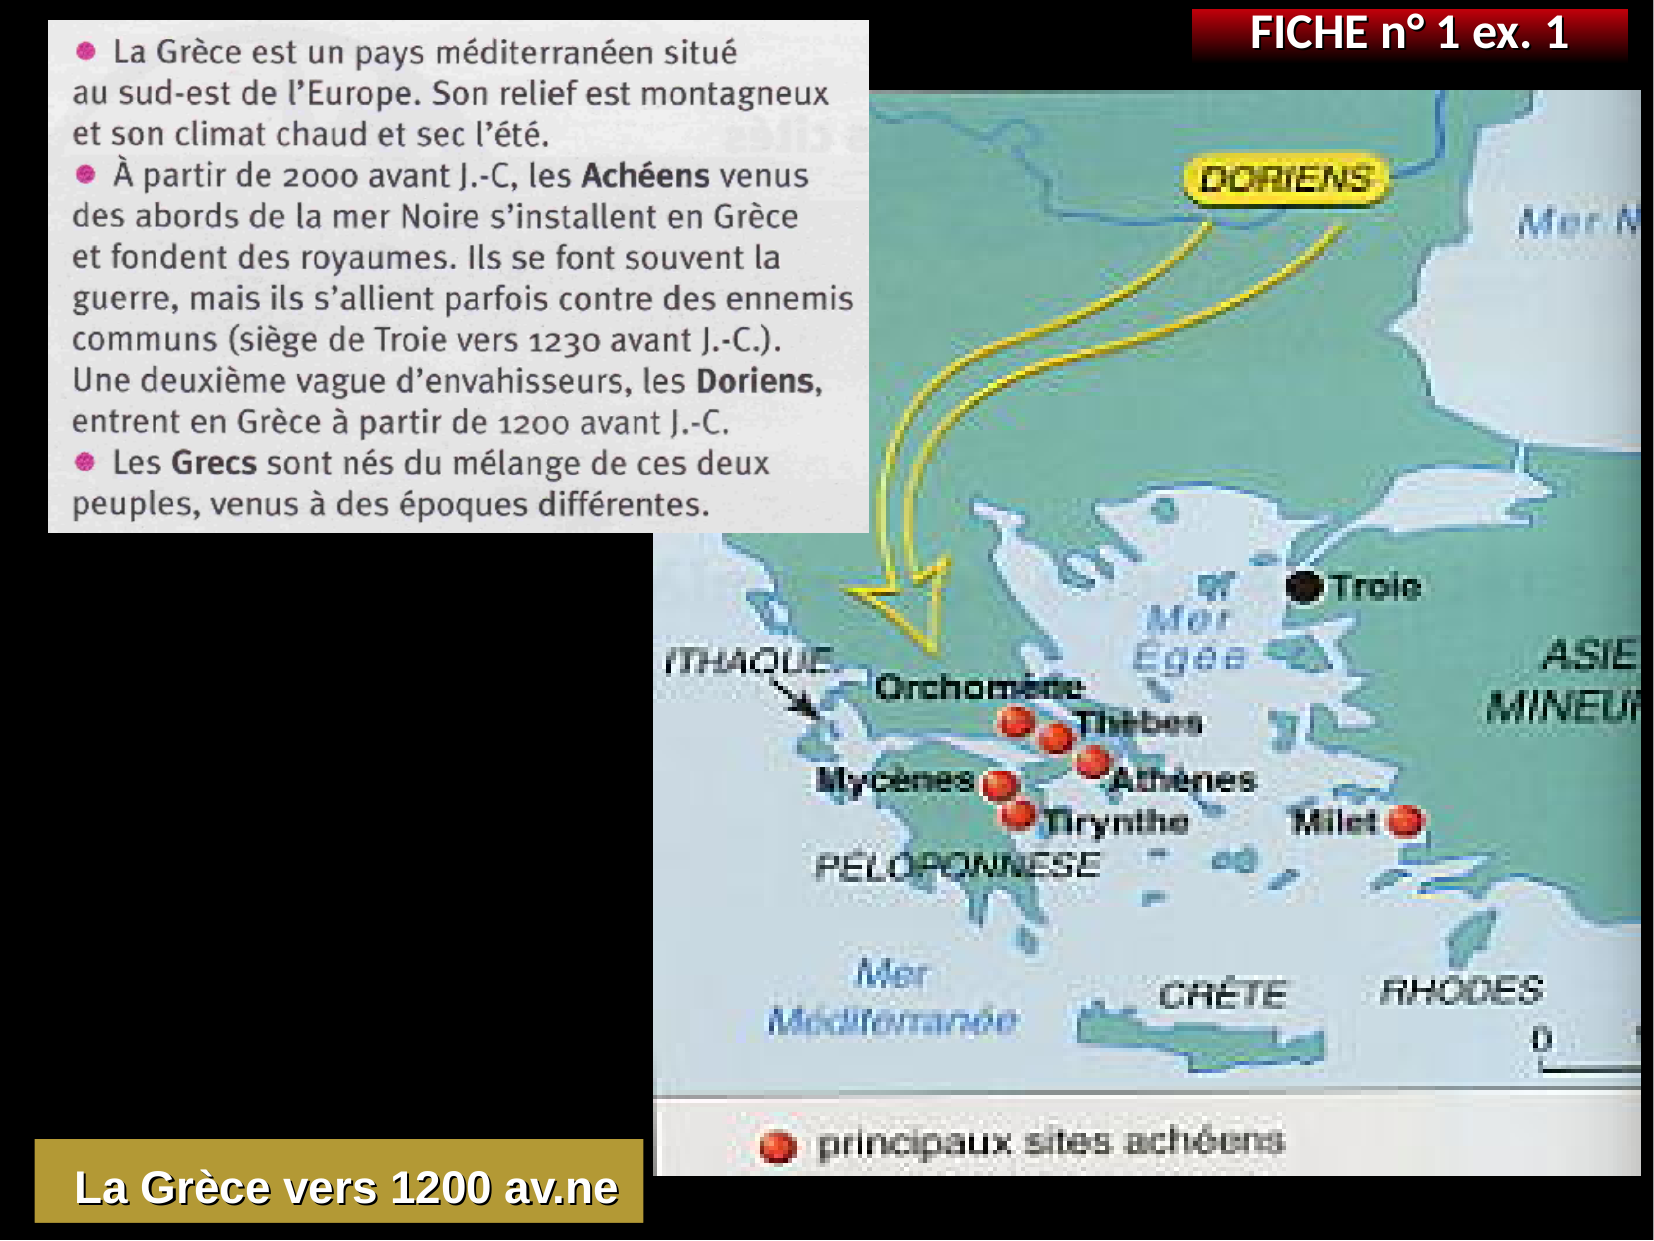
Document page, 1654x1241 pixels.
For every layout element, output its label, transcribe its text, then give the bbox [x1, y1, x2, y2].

picture [48, 20, 1641, 1176]
text_box FICHE n° 1 ex. 1 [1192, 9, 1628, 63]
text_box La Grèce vers 1200 av.ne [28, 1132, 650, 1229]
